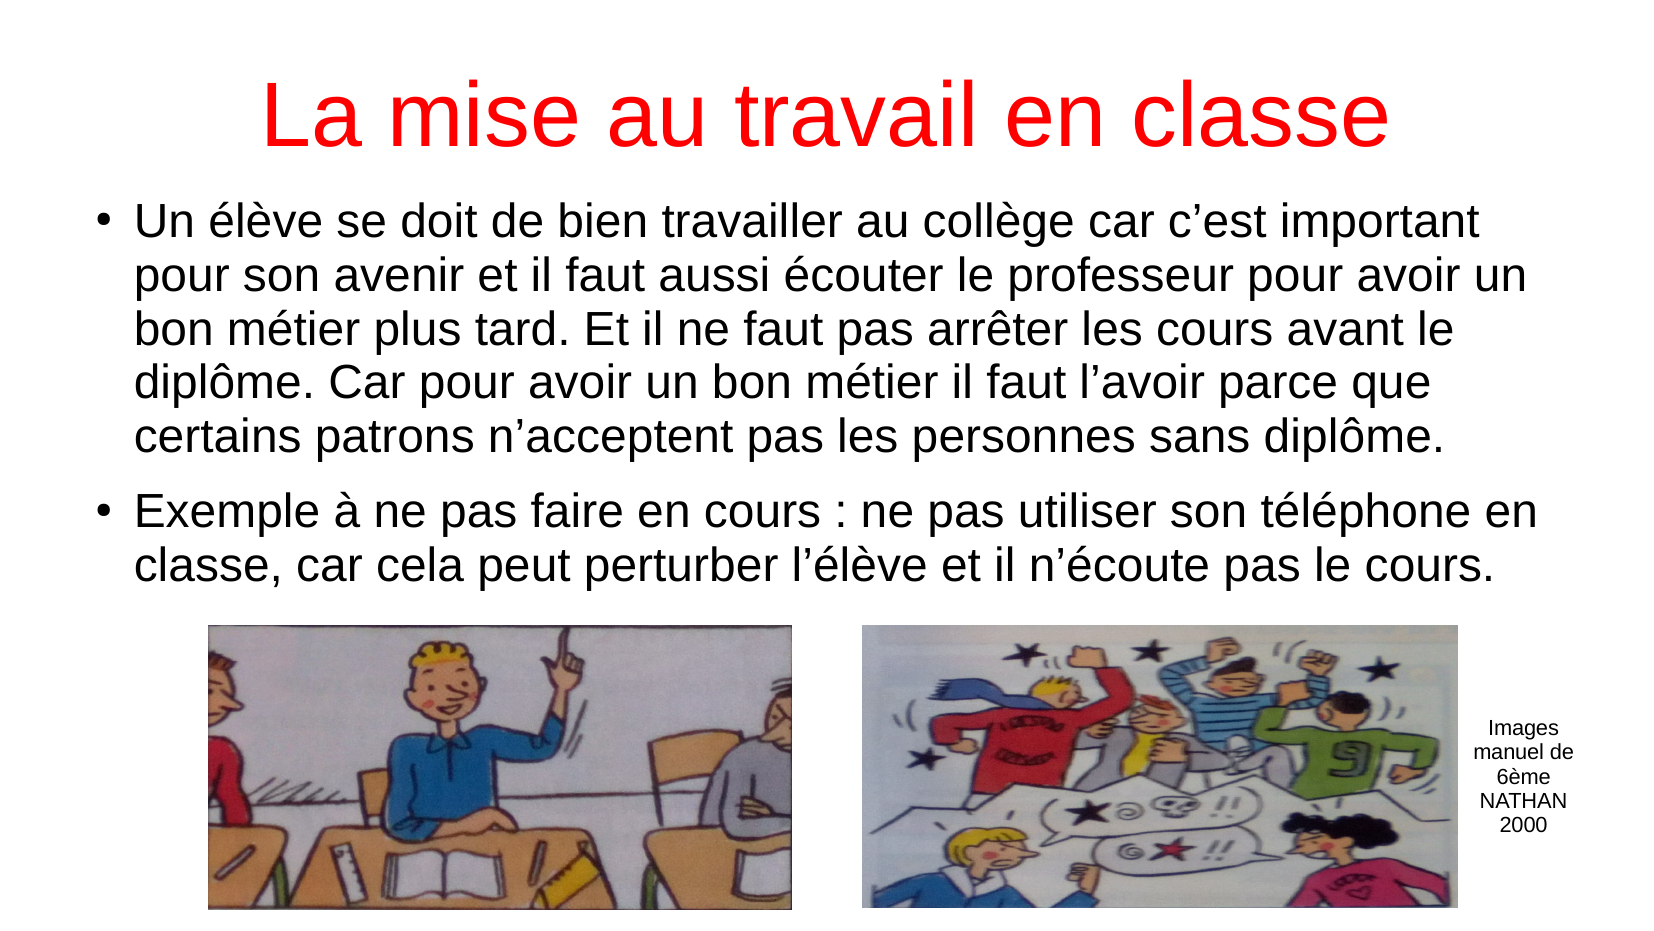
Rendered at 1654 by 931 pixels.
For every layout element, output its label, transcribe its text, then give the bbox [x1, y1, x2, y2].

list Un élève se doit de bien travailler au collège car c’est important pour son avenir et il faut aussi écouter le professeur pour avoir un bon métier plus tard. Et il ne faut pas arrêter les cours avant le diplôme. Car pour avoir un bon métier il faut l’avoir parce que certains patrons n’acceptent pas les personnes sans diplôme. Exemple à ne pas faire en cours : ne pas utiliser son téléphone en classe, car cela peut perturber l’élève et il n’écoute pas le cours. [82, 194, 1571, 603]
title La mise au travail en classe [82, 37, 1571, 193]
text_box Images manuel de 6ème NATHAN 2000 [1452, 708, 1595, 845]
picture [208, 625, 792, 910]
picture [862, 625, 1458, 908]
